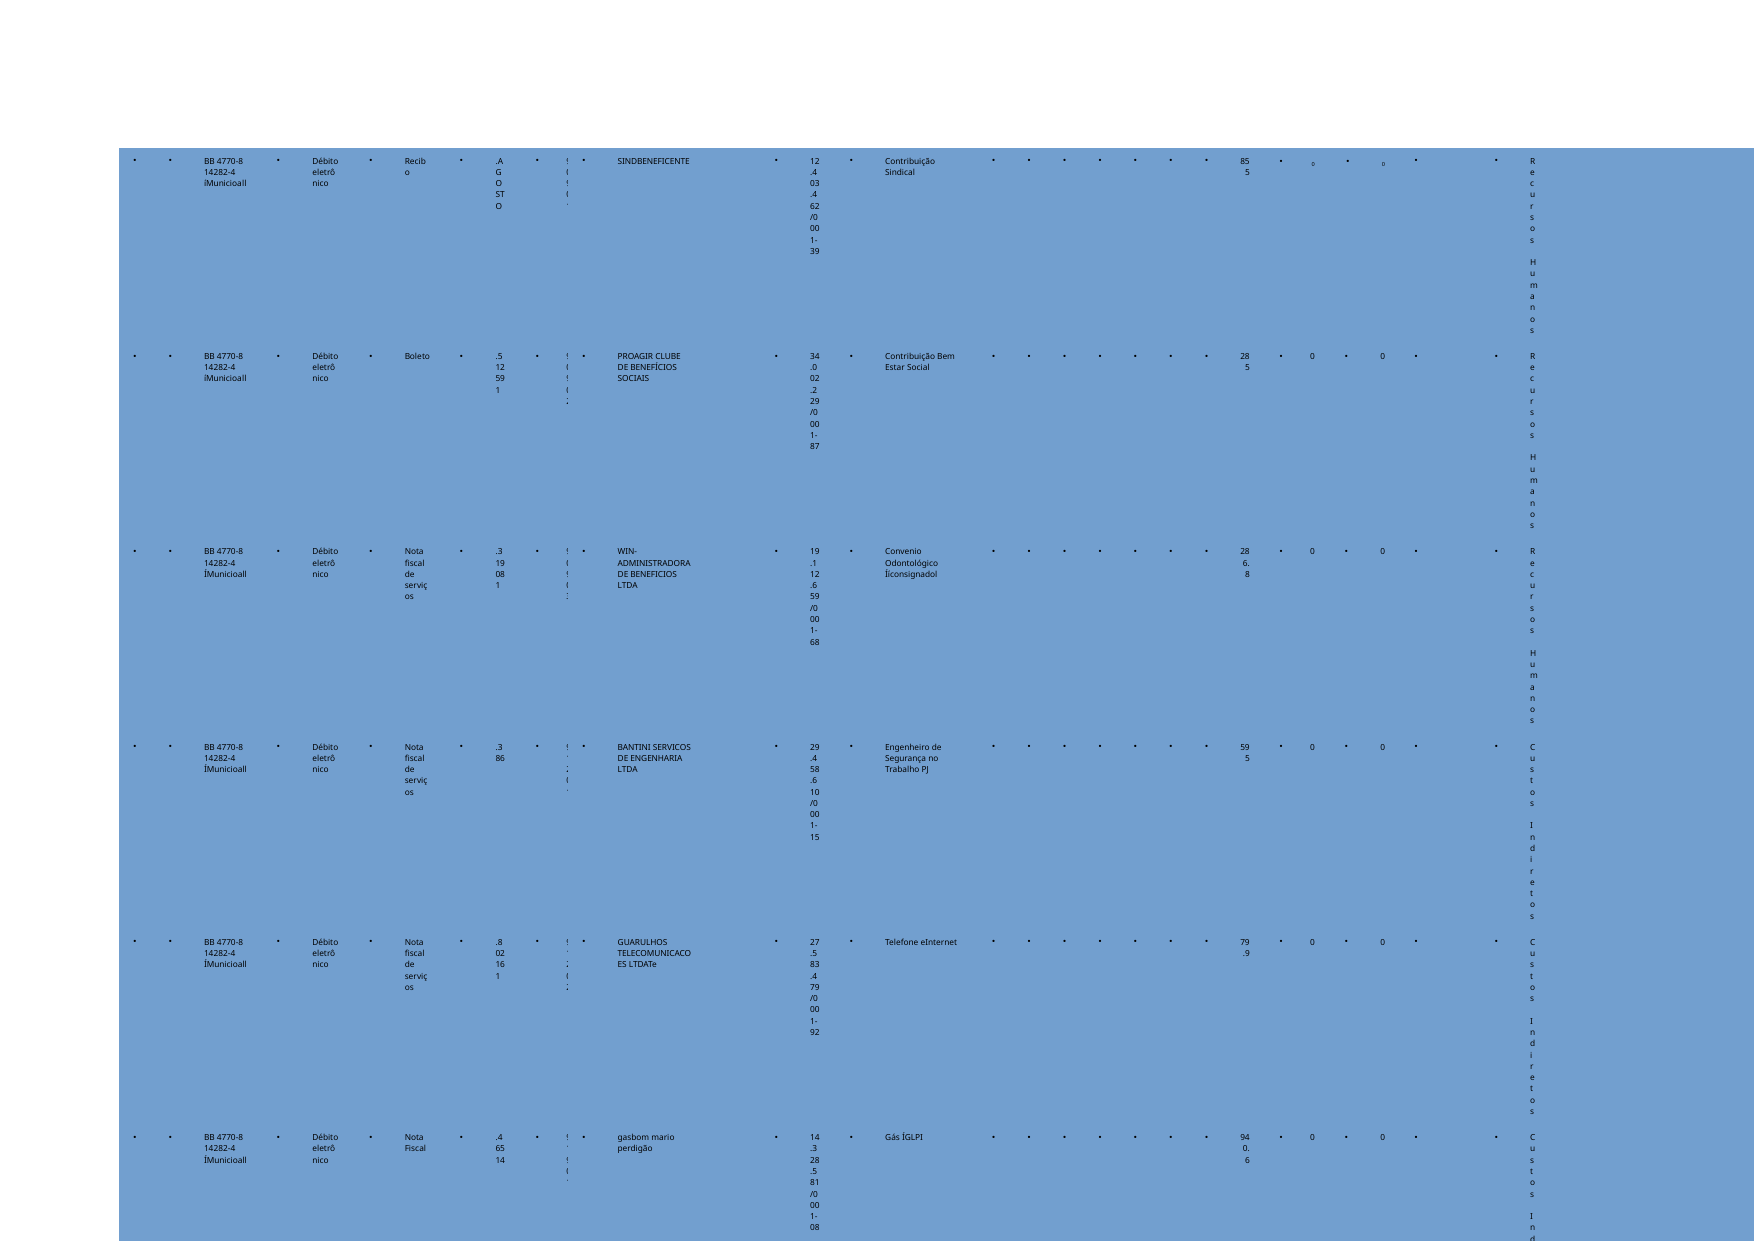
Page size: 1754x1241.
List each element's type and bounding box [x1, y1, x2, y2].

table_header [119, 148, 1754, 343]
table_cell [119, 343, 1754, 1241]
